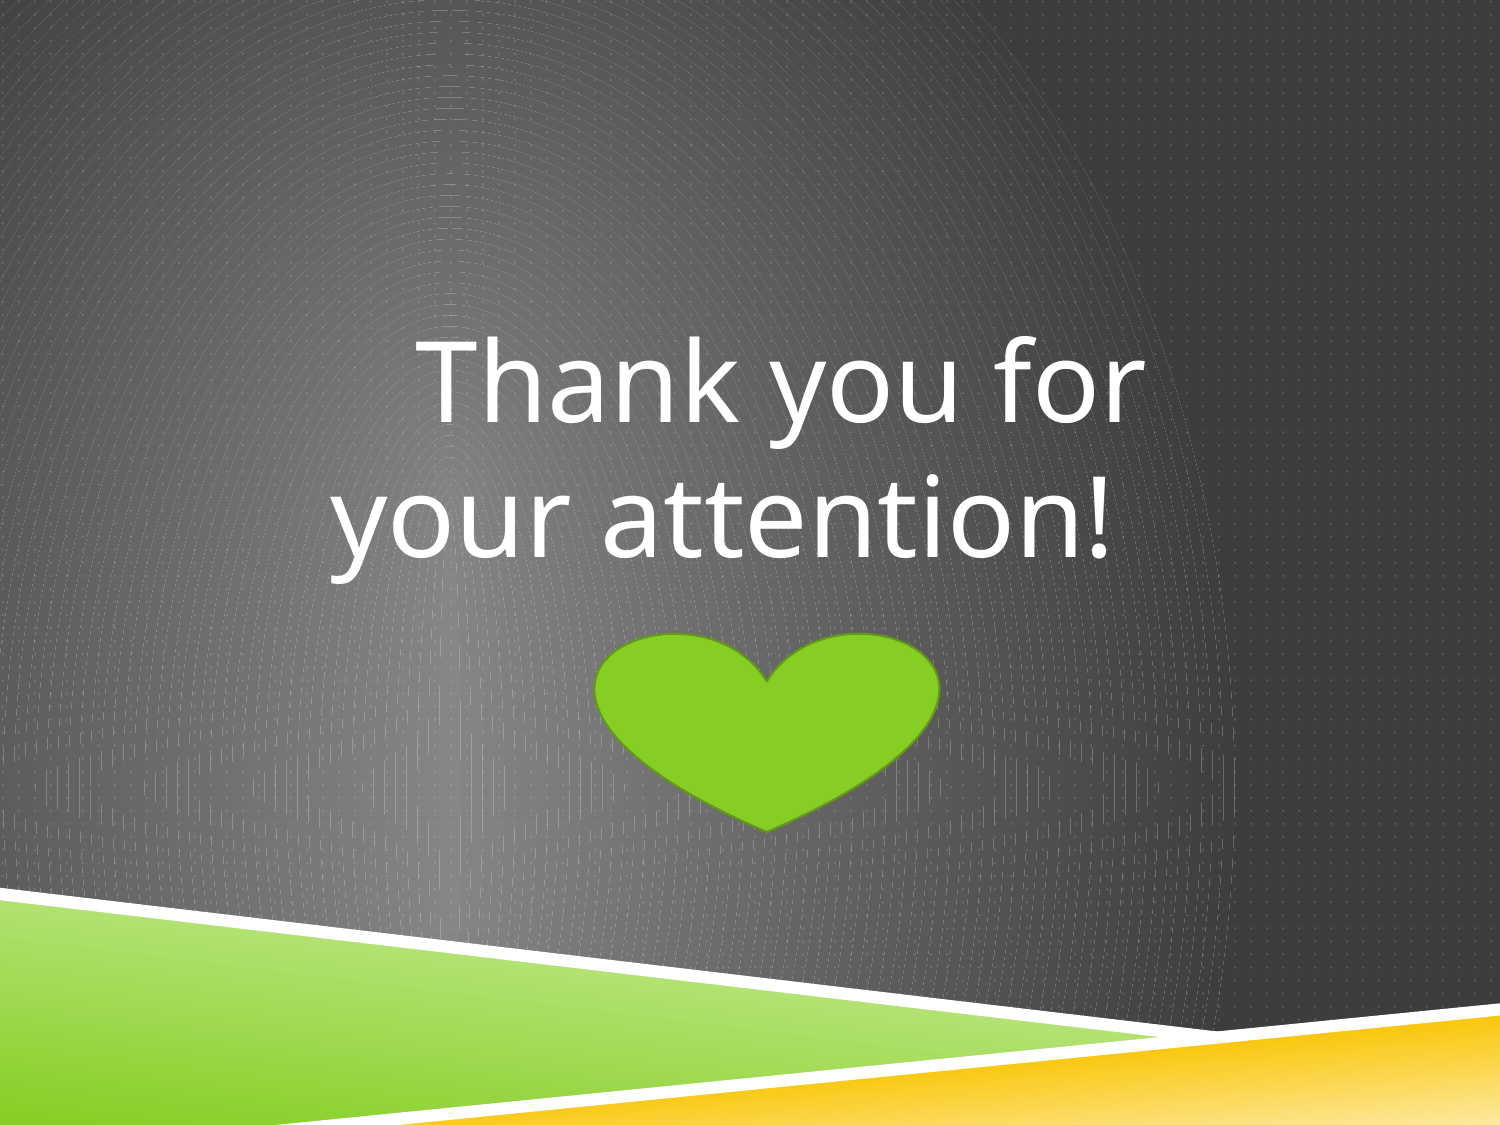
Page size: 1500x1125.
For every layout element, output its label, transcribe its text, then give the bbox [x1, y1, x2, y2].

text_box Thank you for your attention! [312, 302, 1221, 723]
text_box [594, 633, 940, 833]
